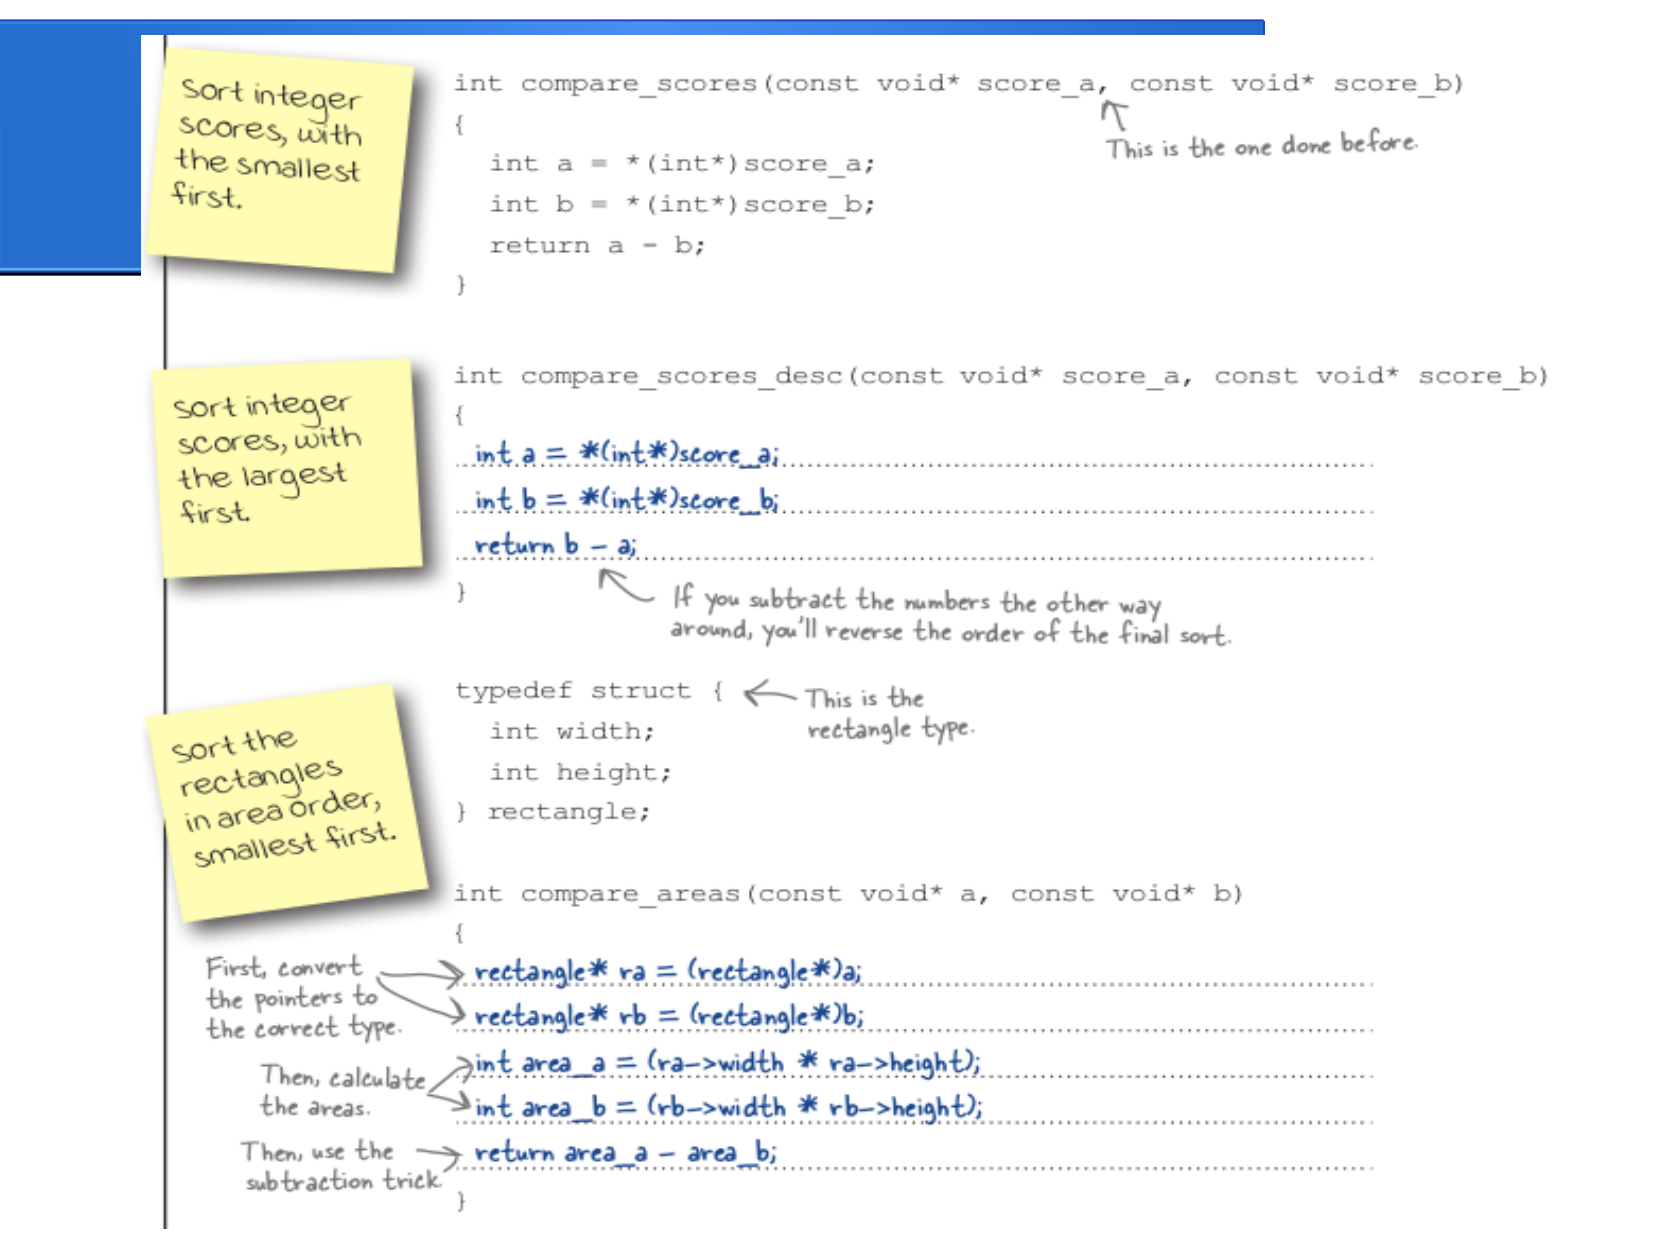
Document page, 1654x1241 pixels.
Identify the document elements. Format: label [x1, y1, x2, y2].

picture [141, 35, 1571, 1229]
